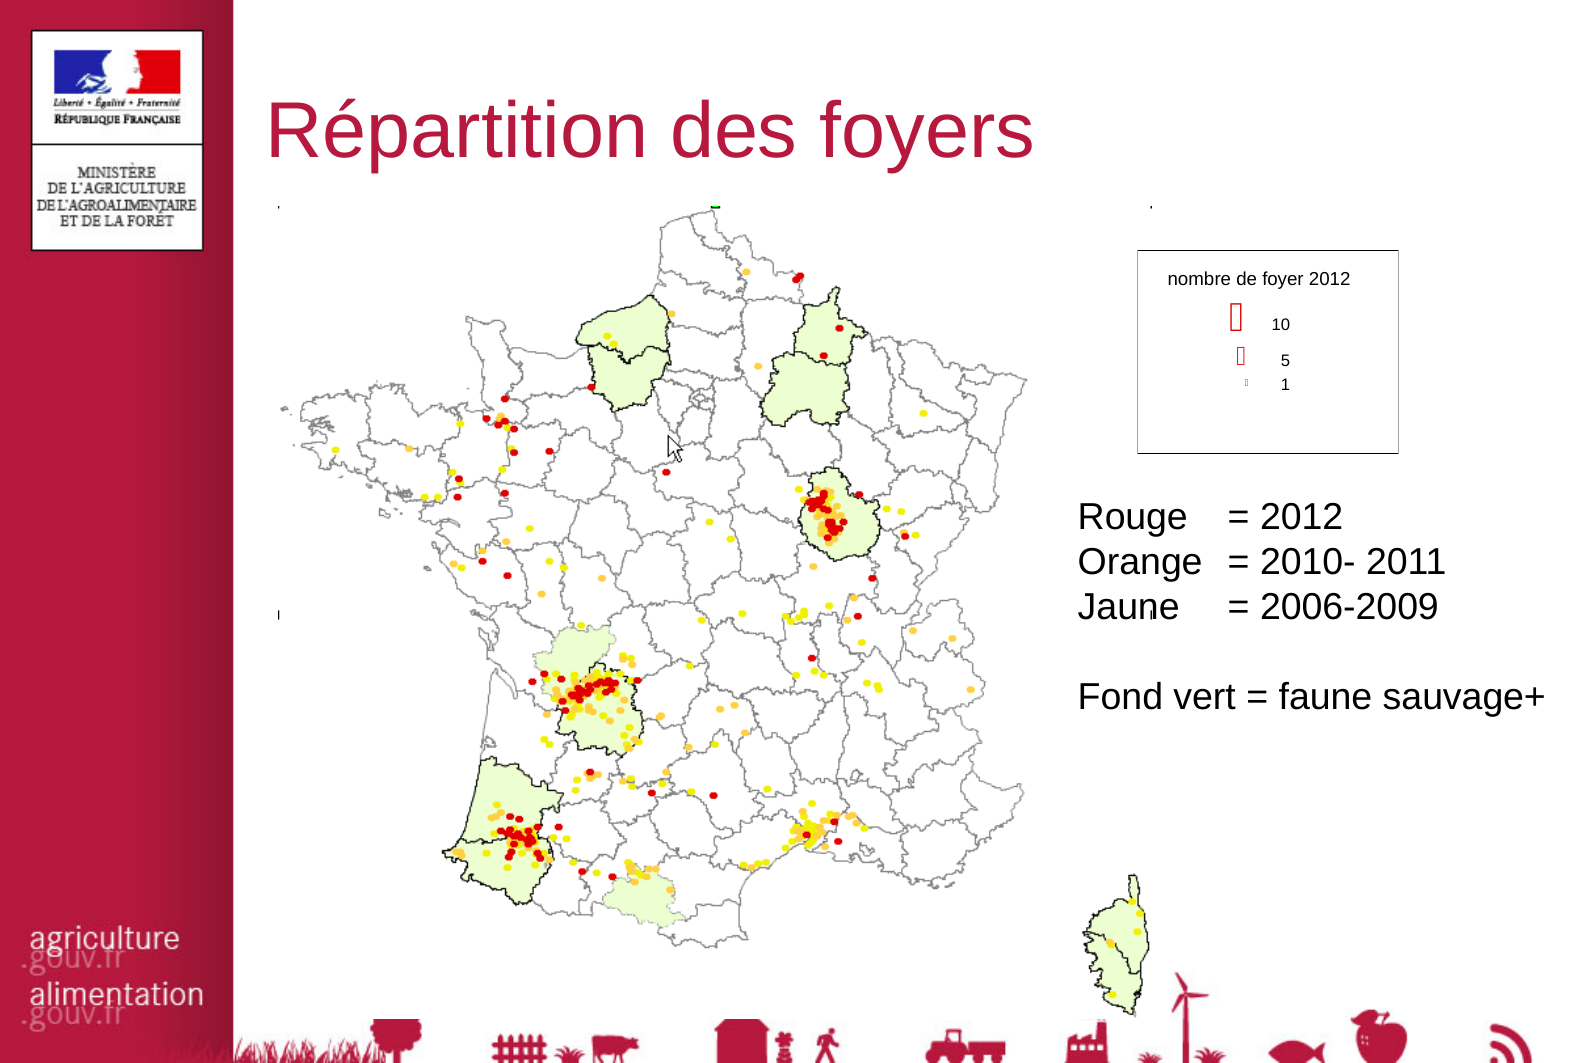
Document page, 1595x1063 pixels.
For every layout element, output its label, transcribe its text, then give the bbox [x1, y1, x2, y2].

text_box Rouge = 2012 Orange = 2010- 2011 Jaune = 2006-2009 Fond vert = faune sauvage+ [1062, 484, 1562, 709]
title Répartition des foyers [265, 49, 1535, 212]
picture [0, 0, 1594, 1063]
